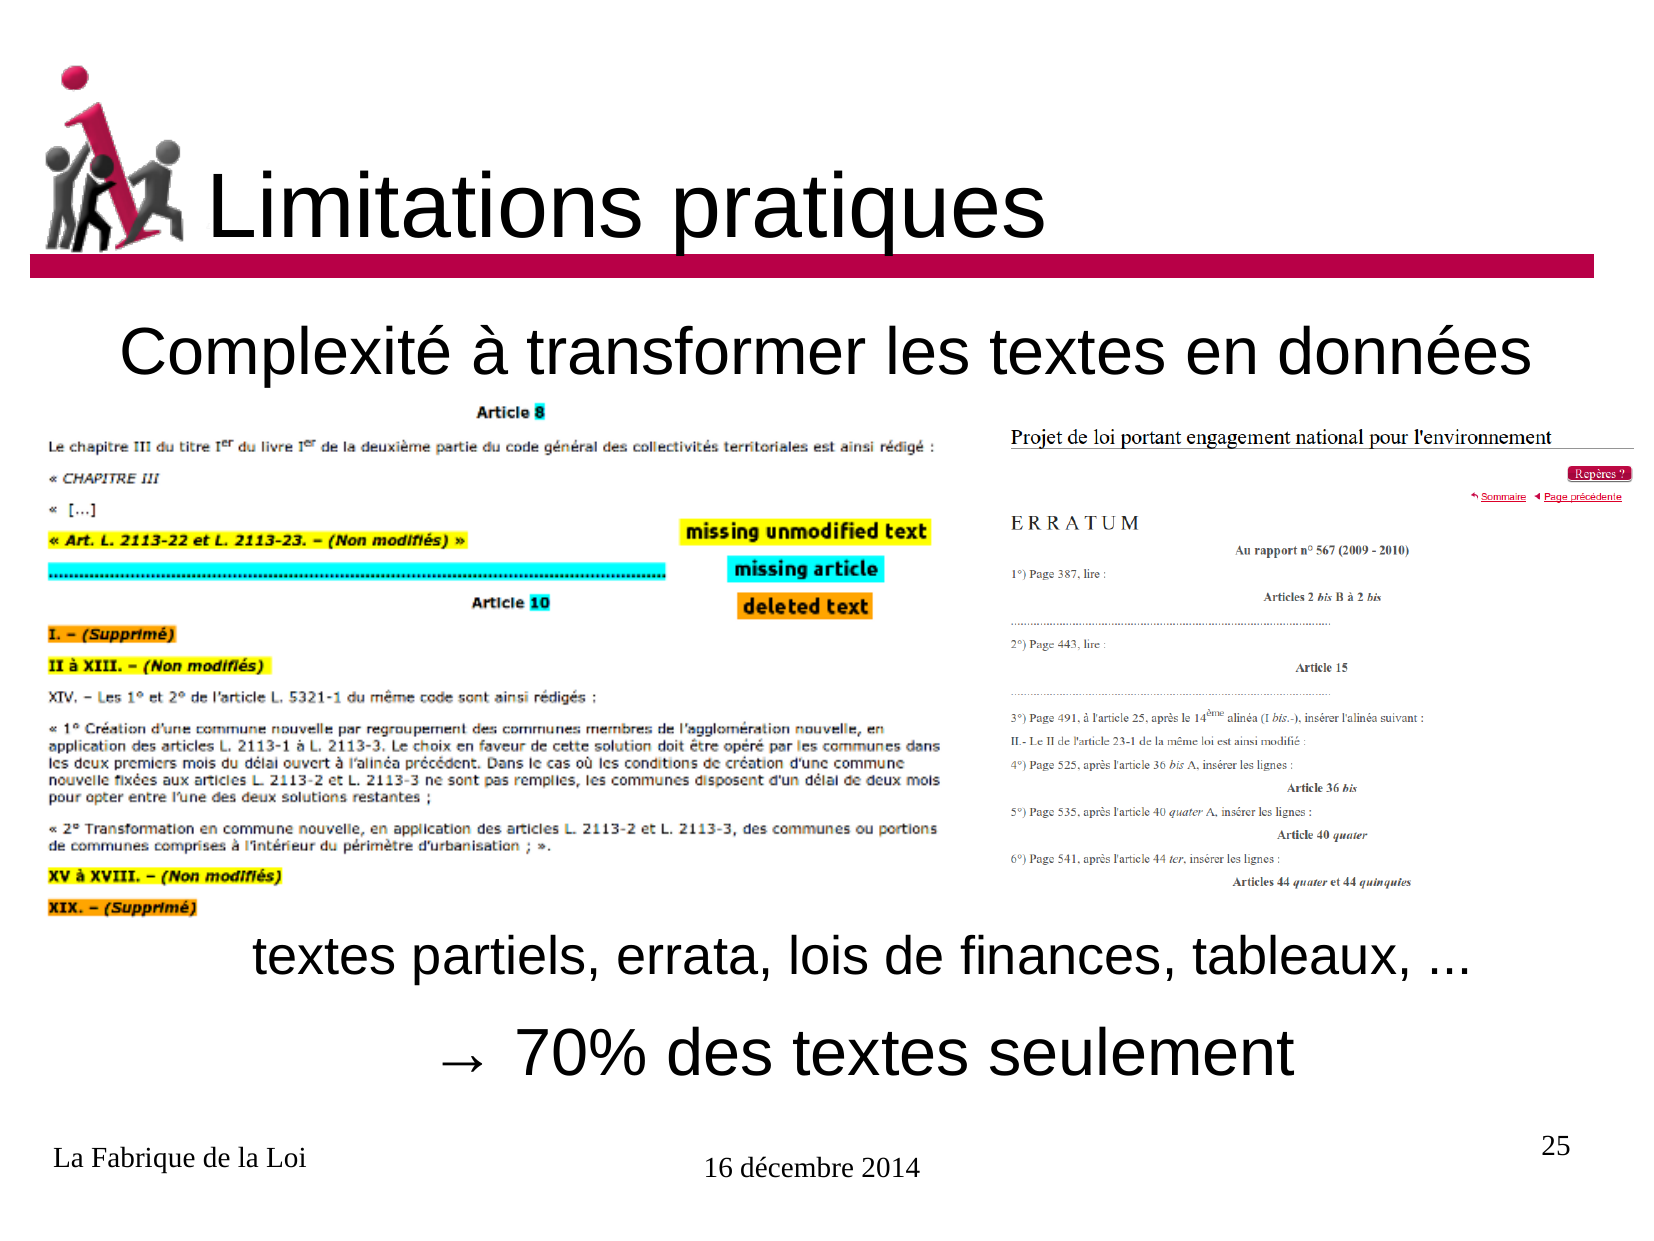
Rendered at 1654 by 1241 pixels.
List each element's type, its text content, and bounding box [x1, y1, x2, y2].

picture [35, 395, 955, 928]
picture [1003, 419, 1644, 893]
picture [29, 60, 210, 254]
list Complexité à transformer les textes en données textes partiels, errata, lois de finances, tableaux, ... → 70% des textes seulement [11, 313, 1644, 1133]
title Limitations pratiques [206, 102, 1595, 310]
